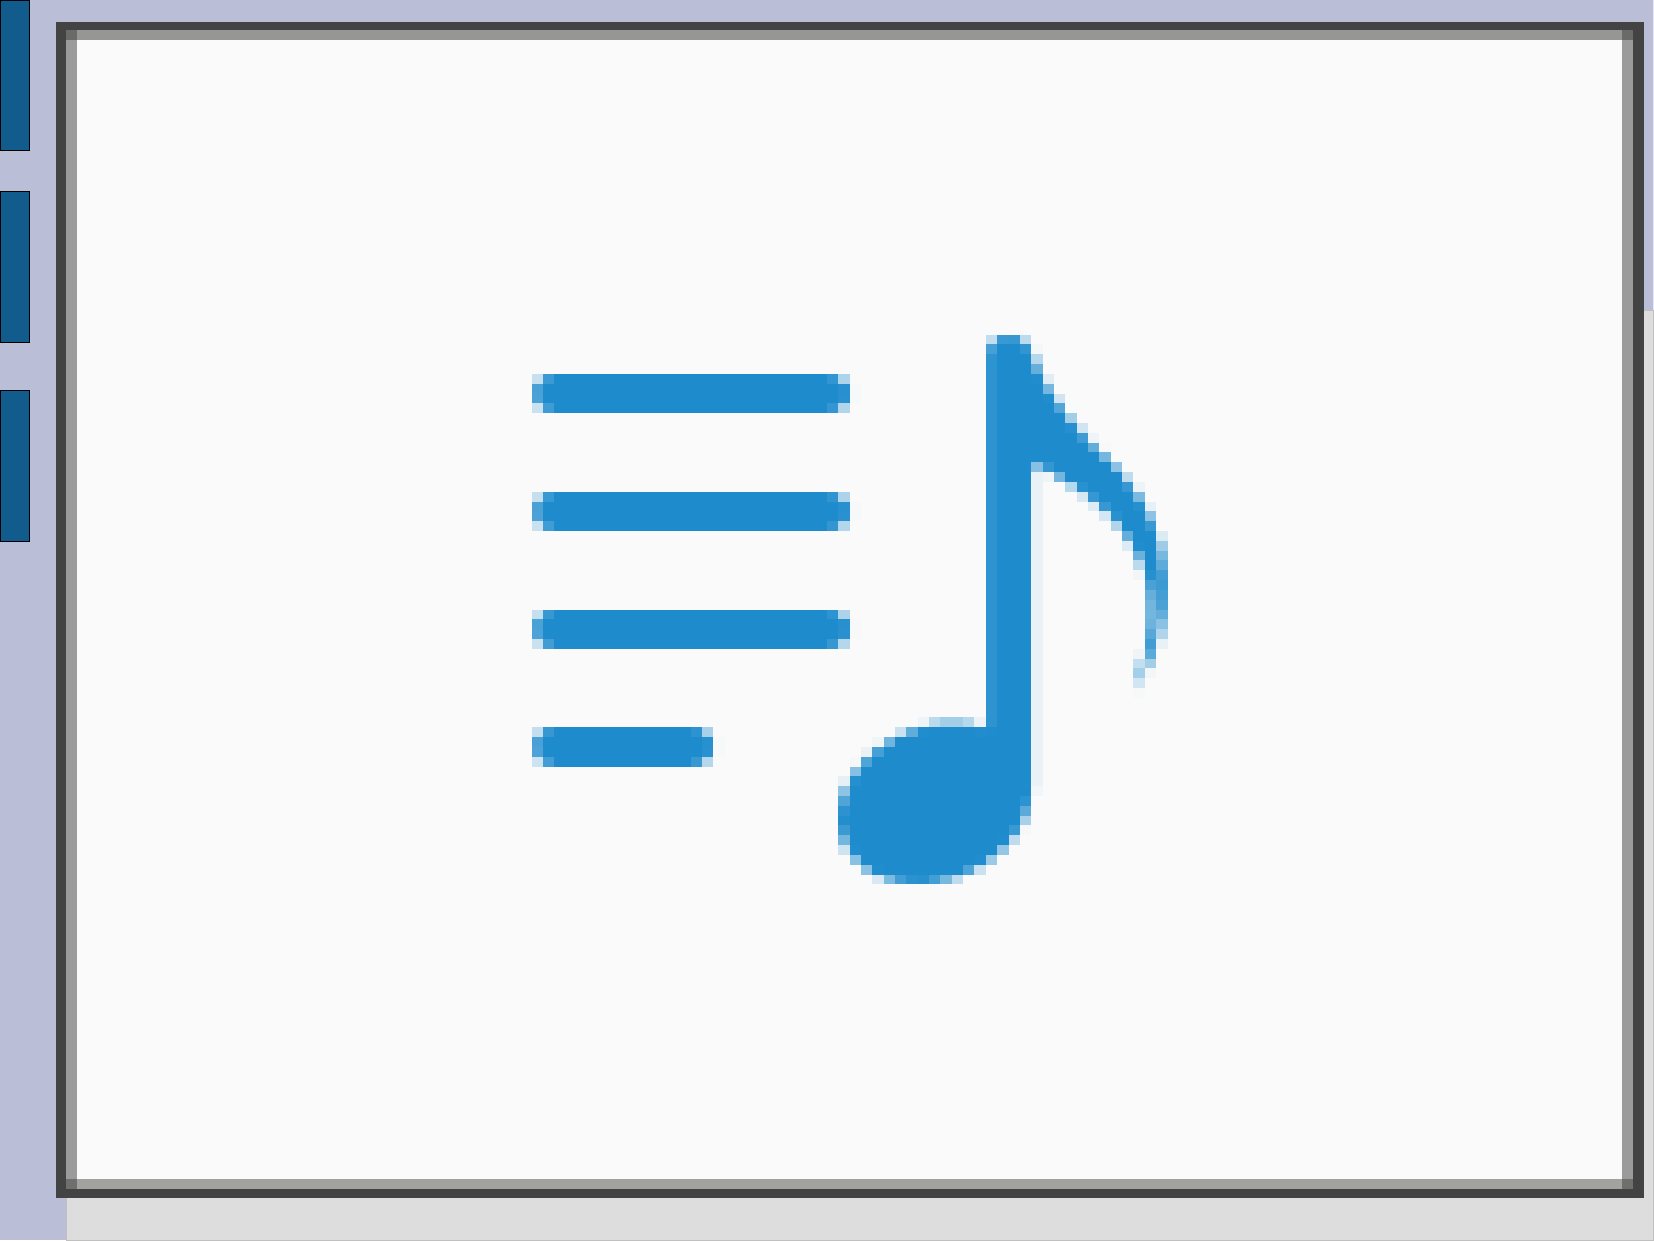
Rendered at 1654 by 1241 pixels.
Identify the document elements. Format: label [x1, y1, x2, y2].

text_box [54, 21, 1646, 1200]
